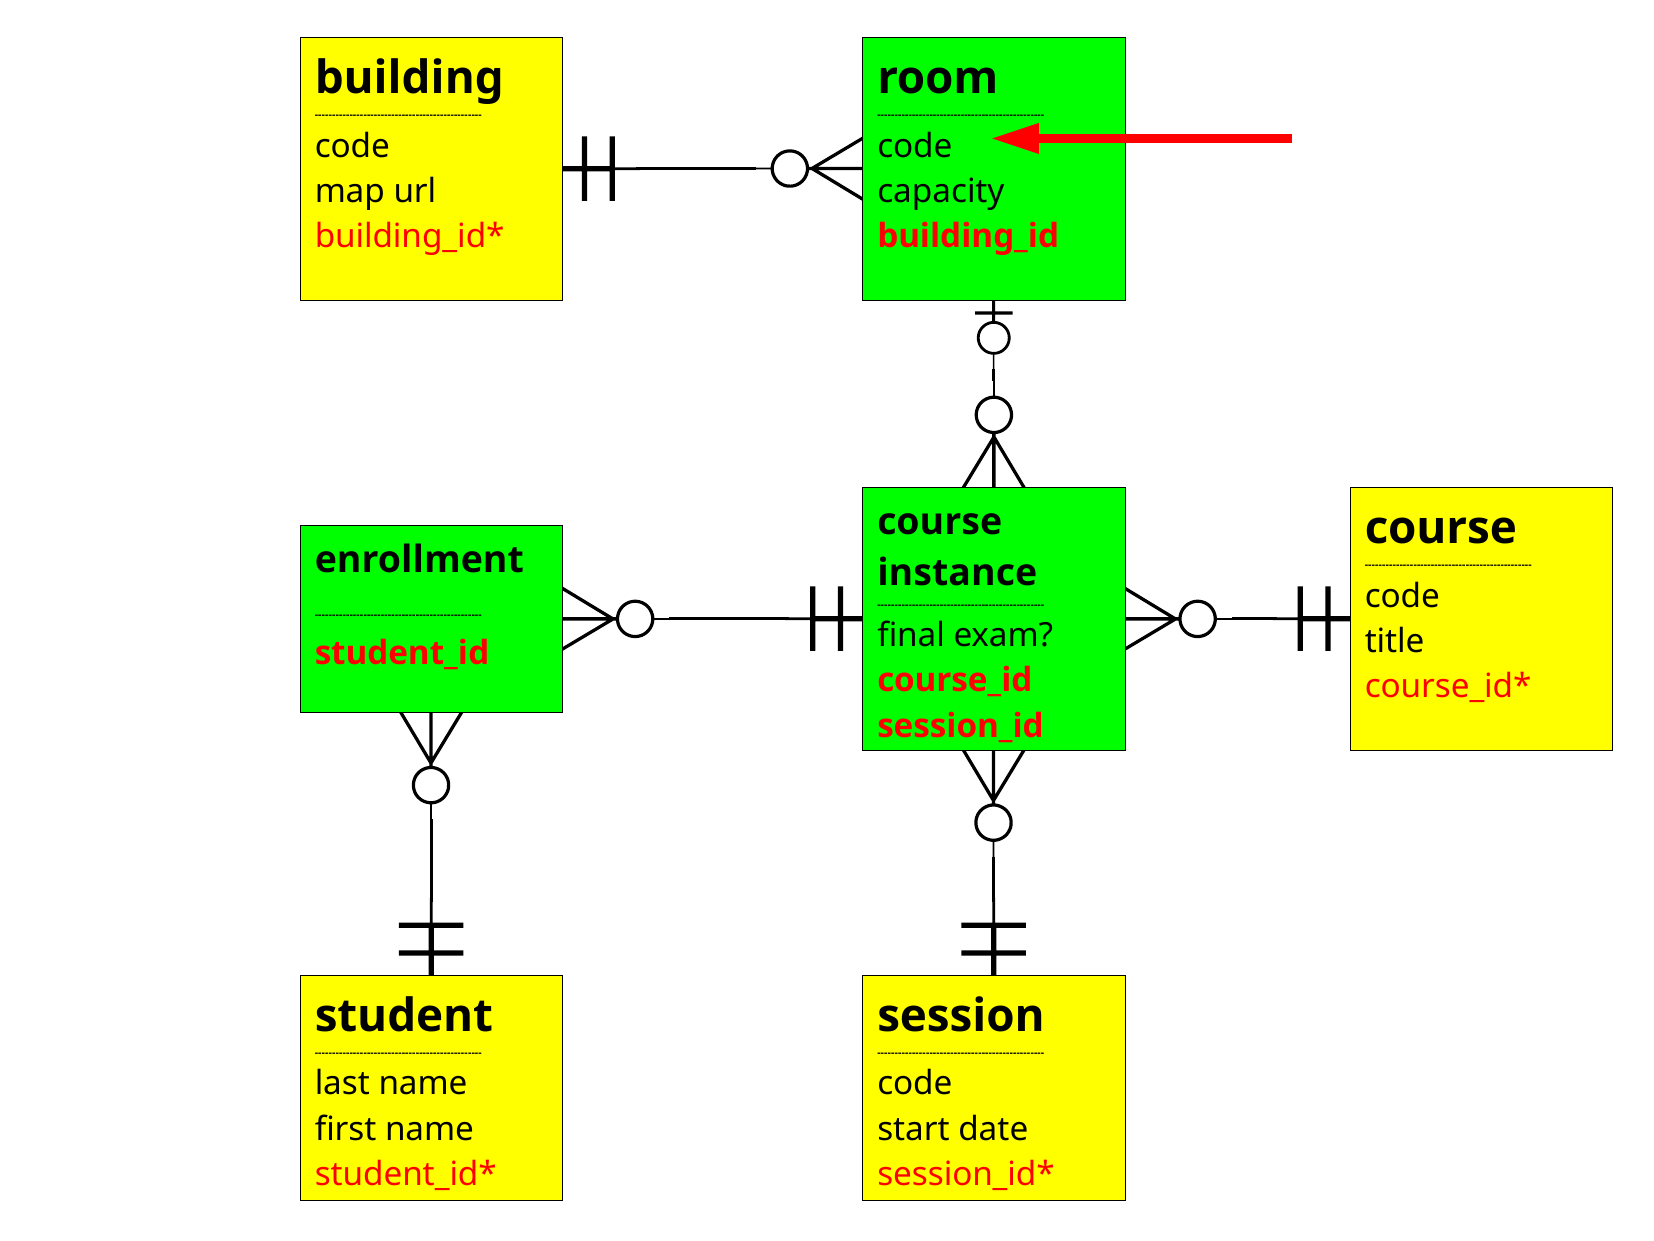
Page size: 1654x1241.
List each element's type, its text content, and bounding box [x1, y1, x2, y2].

text_box session ------------------------------------------------ code start date session_id* [862, 975, 1126, 1201]
text_box room ------------------------------------------------ code capacity building_id [862, 37, 1126, 301]
text_box course ------------------------------------------------ code title course_id* [1350, 487, 1613, 751]
text_box enrollment ------------------------------------------------ student_id [300, 525, 563, 713]
text_box building ------------------------------------------------ code map url building_id* [300, 37, 563, 301]
text_box course instance ------------------------------------------------ final exam? course_id session_id [862, 487, 1126, 751]
text_box student ------------------------------------------------ last name first name student_id* [300, 975, 563, 1201]
